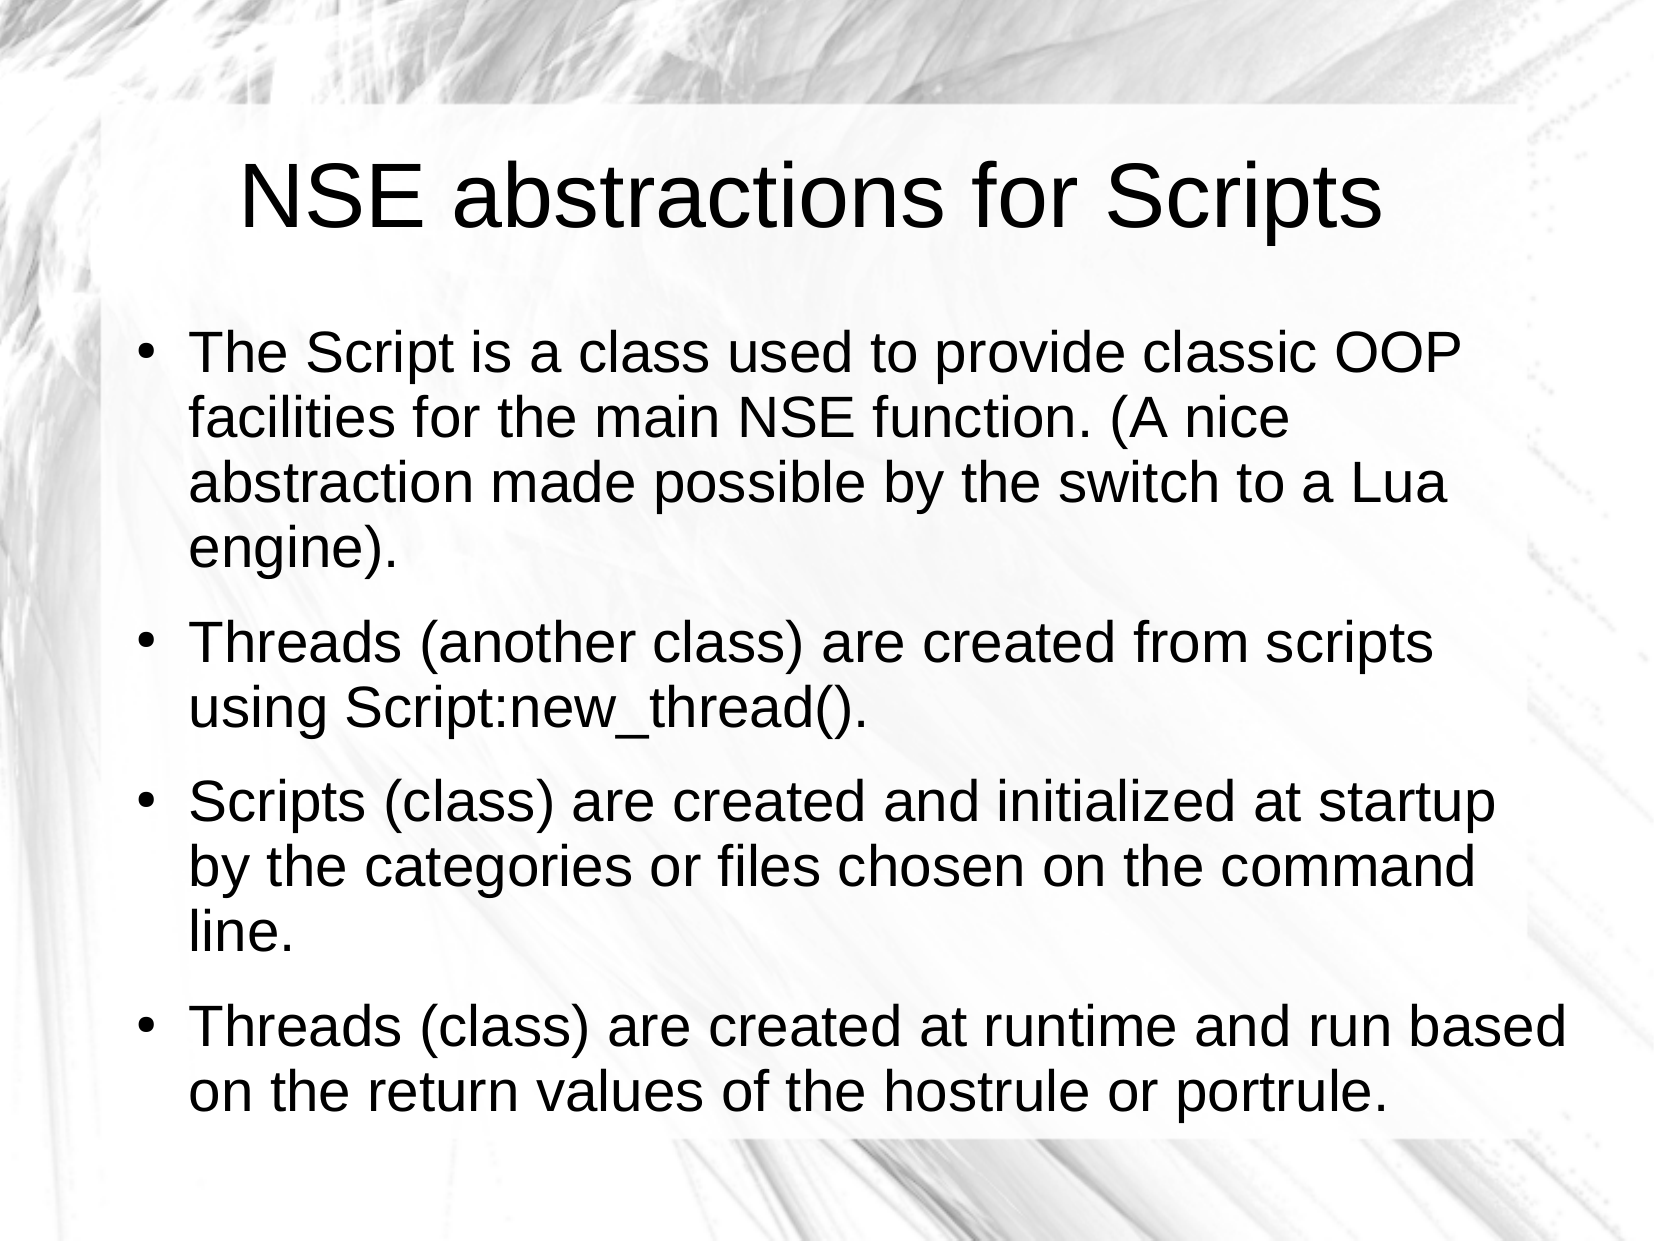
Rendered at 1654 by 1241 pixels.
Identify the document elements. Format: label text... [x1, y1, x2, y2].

title NSE abstractions for Scripts [118, 119, 1506, 273]
picture [0, 0, 1654, 1241]
list The Script is a class used to provide classic OOP facilities for the main NSE function. (A nice abstraction made possible by the switch to a Lua engine). Threads (another class) are created from scripts using Script:new_thread(). Scripts (class) are created and initialized at startup by the categories or files chosen on the command line. Threads (class) are created at runtime and run based on the return values of the hostrule or portrule. [118, 319, 1571, 1206]
